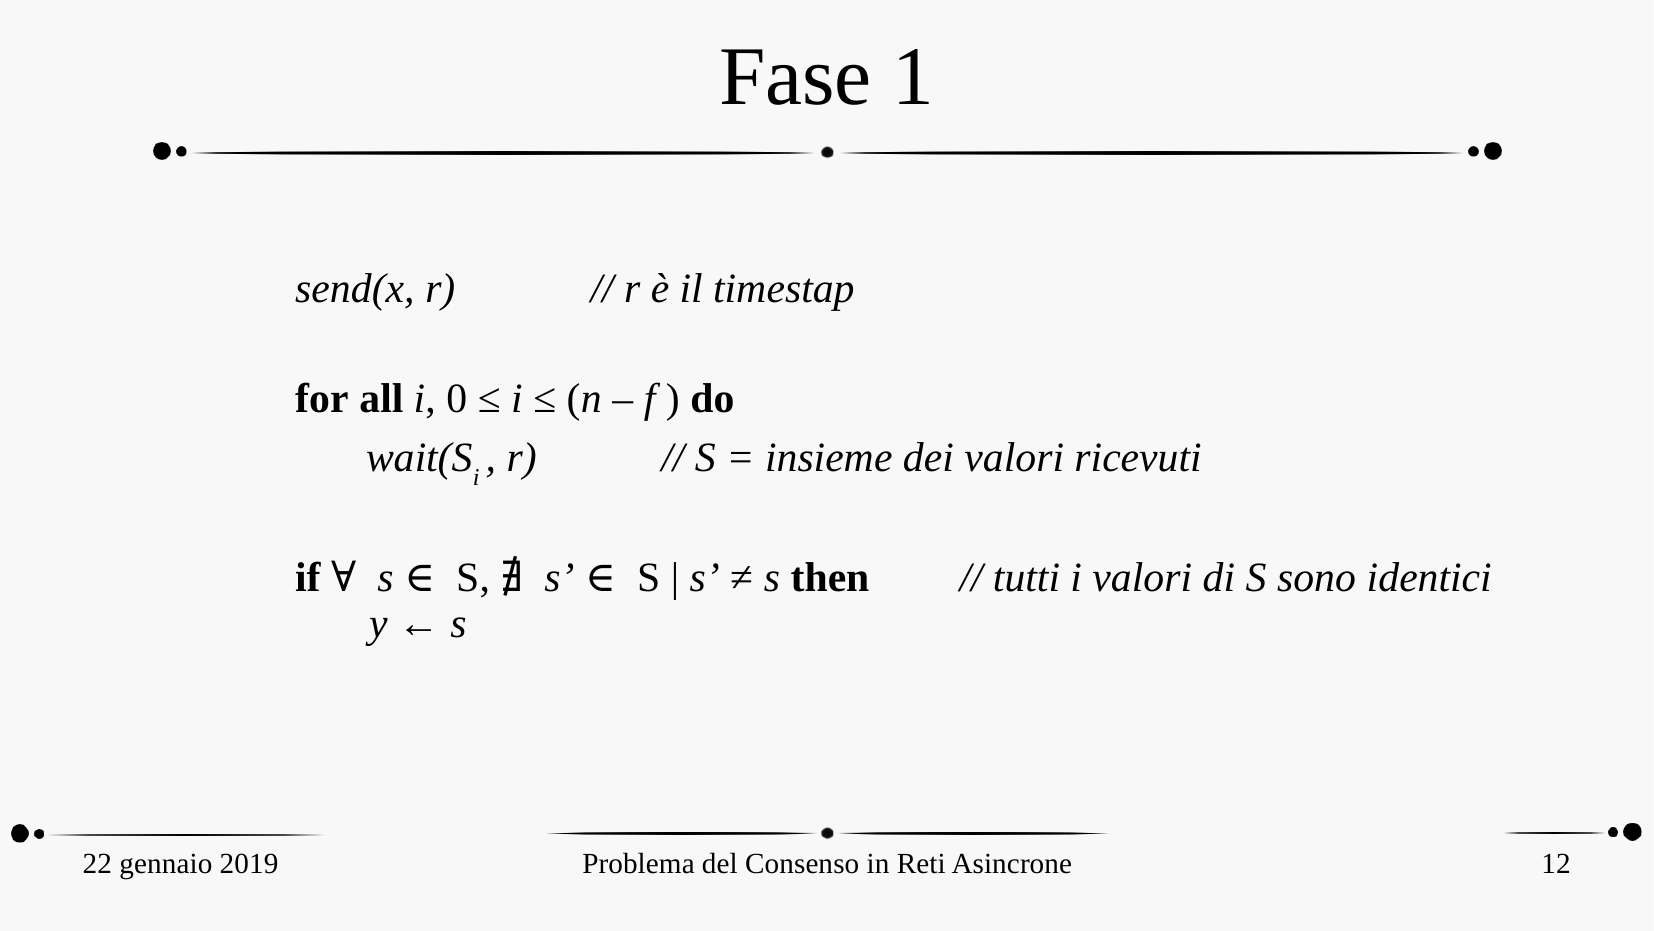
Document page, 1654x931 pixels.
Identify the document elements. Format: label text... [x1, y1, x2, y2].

picture [0, 152, 1654, 931]
title Fase 1 [0, 0, 1654, 152]
list send(x, r) // r è il timestap for all i, 0 ≤ i ≤ (n – f ) do wait(Si , r) // S = insieme dei valori ricevuti if ∀ s ∈ S, ∄ s’ ∈ S | s’ ≠ s then // tutti i valori di S sono identici y ← s [153, 200, 1501, 792]
